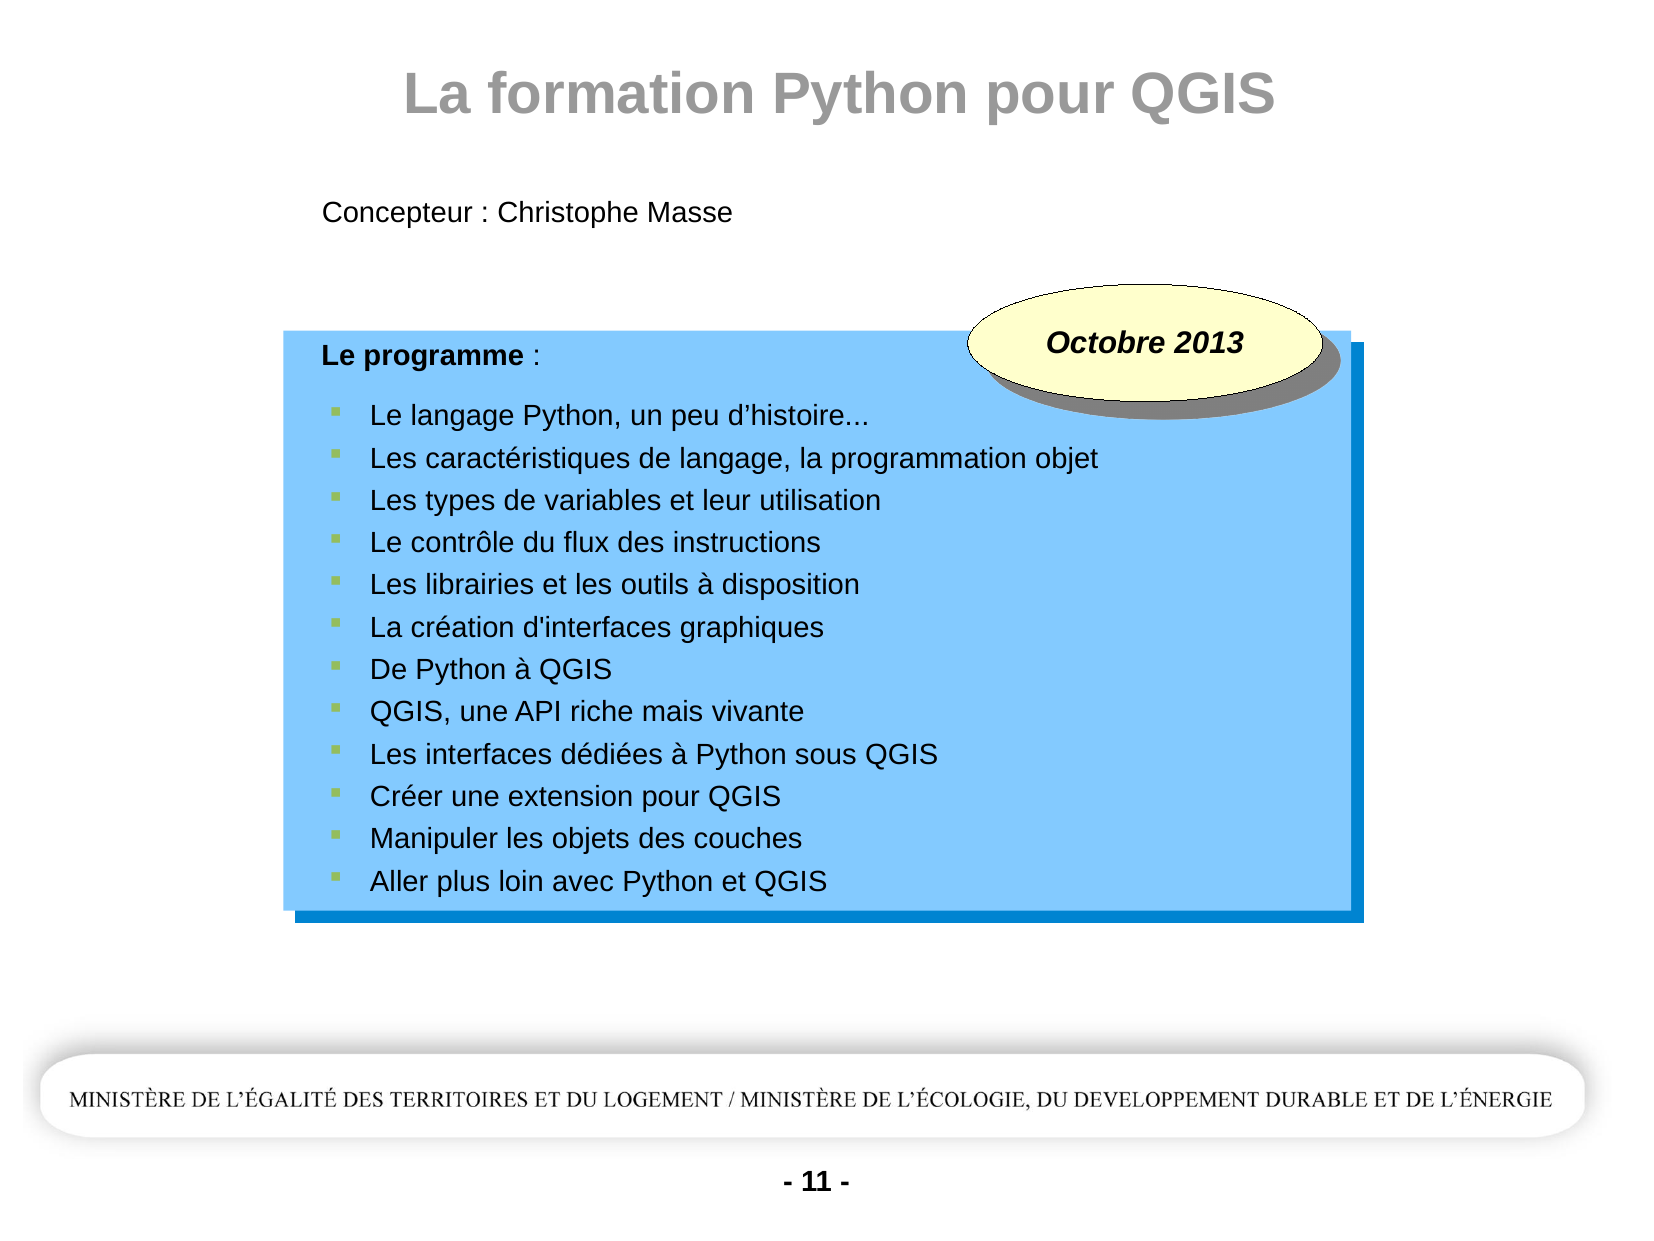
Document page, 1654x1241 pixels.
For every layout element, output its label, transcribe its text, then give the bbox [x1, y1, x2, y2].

text_box Le programme : Le langage Python, un peu d’histoire... Les caractéristiques de langage, la programmation objet Les types de variables et leur utilisation Le contrôle du flux des instructions Les librairies et les outils à disposition La création d'interfaces graphiques De Python à QGIS QGIS, une API riche mais vivante Les interfaces dédiées à Python sous QGIS Créer une extension pour QGIS Manipuler les objets des couches Aller plus loin avec Python et QGIS [236, 271, 1389, 906]
text_box La formation Python pour QGIS [165, 58, 1495, 127]
text_box Concepteur : Christophe Masse [307, 188, 749, 237]
text_box [283, 906, 1352, 911]
text_box Octobre 2013 [967, 284, 1323, 402]
picture [23, 1014, 1612, 1159]
